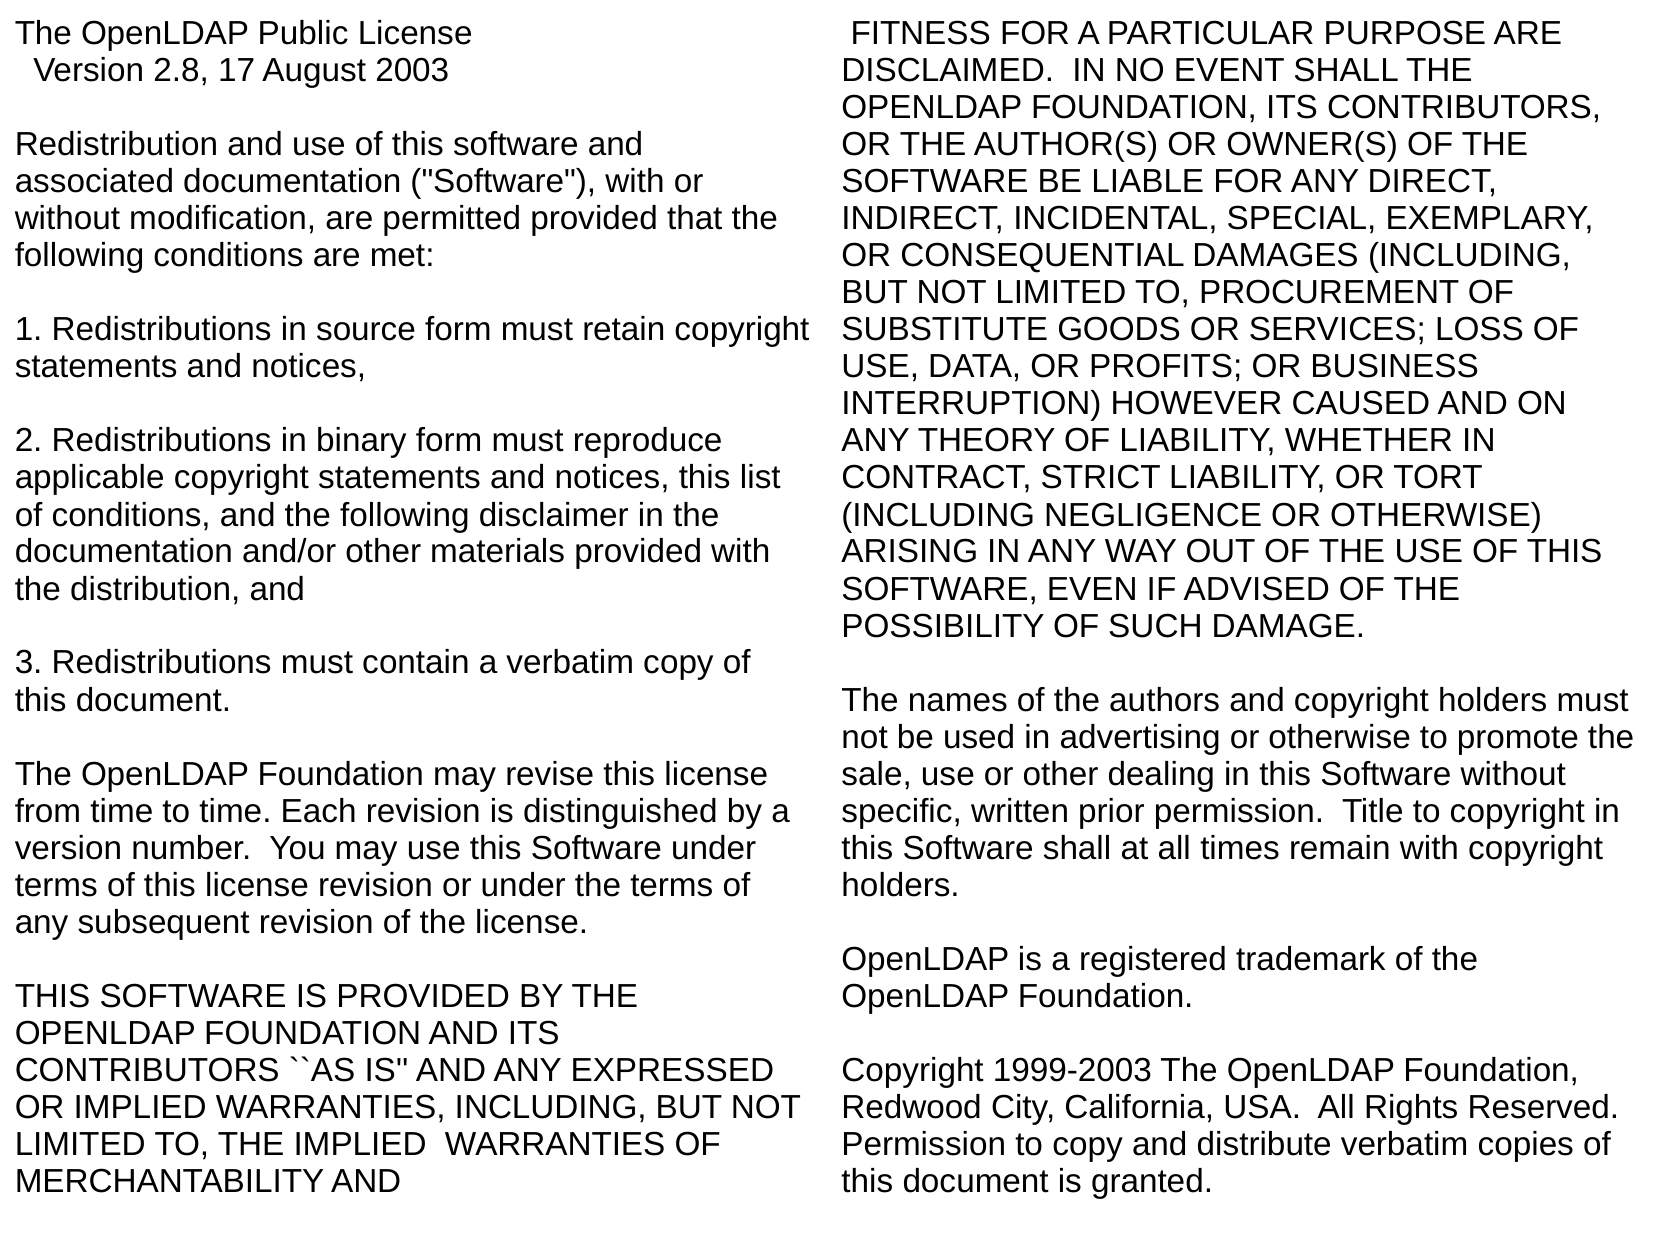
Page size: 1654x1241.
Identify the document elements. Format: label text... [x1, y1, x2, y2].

table_header The OpenLDAP Public License Version 2.8, 17 August 2003 Redistribution and use of this software and associated documentation ("Software"), with or without modification, are permitted provided that the following conditions are met: 1. Redistributions in source form must retain copyright statements and notices, 2. Redistributions in binary form must reproduce applicable copyright statements and notices, this list of conditions, and the following disclaimer in the documentation and/or other materials provided with the distribution, and 3. Redistributions must contain a verbatim copy of this document. The OpenLDAP Foundation may revise this license from time to time. Each revision is distinguished by a version number. You may use this Software under terms of this license revision or under the terms of any subsequent revision of the license. THIS SOFTWARE IS PROVIDED BY THE OPENLDAP FOUNDATION AND ITS CONTRIBUTORS ``AS IS'' AND ANY EXPRESSED OR IMPLIED WARRANTIES, INCLUDING, BUT NOT LIMITED TO, THE IMPLIED WARRANTIES OF MERCHANTABILITY AND [0, 7, 827, 1238]
table_header FITNESS FOR A PARTICULAR PURPOSE ARE DISCLAIMED. IN NO EVENT SHALL THE OPENLDAP FOUNDATION, ITS CONTRIBUTORS, OR THE AUTHOR(S) OR OWNER(S) OF THE SOFTWARE BE LIABLE FOR ANY DIRECT, INDIRECT, INCIDENTAL, SPECIAL, EXEMPLARY, OR CONSEQUENTIAL DAMAGES (INCLUDING, BUT NOT LIMITED TO, PROCUREMENT OF SUBSTITUTE GOODS OR SERVICES; LOSS OF USE, DATA, OR PROFITS; OR BUSINESS INTERRUPTION) HOWEVER CAUSED AND ON ANY THEORY OF LIABILITY, WHETHER IN CONTRACT, STRICT LIABILITY, OR TORT (INCLUDING NEGLIGENCE OR OTHERWISE) ARISING IN ANY WAY OUT OF THE USE OF THIS SOFTWARE, EVEN IF ADVISED OF THE POSSIBILITY OF SUCH DAMAGE. The names of the authors and copyright holders must not be used in advertising or otherwise to promote the sale, use or other dealing in this Software without specific, written prior permission. Title to copyright in this Software shall at all times remain with copyright holders. OpenLDAP is a registered trademark of the OpenLDAP Foundation. Copyright 1999-2003 The OpenLDAP Foundation, Redwood City, California, USA. All Rights Reserved. Permission to copy and distribute verbatim copies of this document is granted. [827, 7, 1653, 1238]
